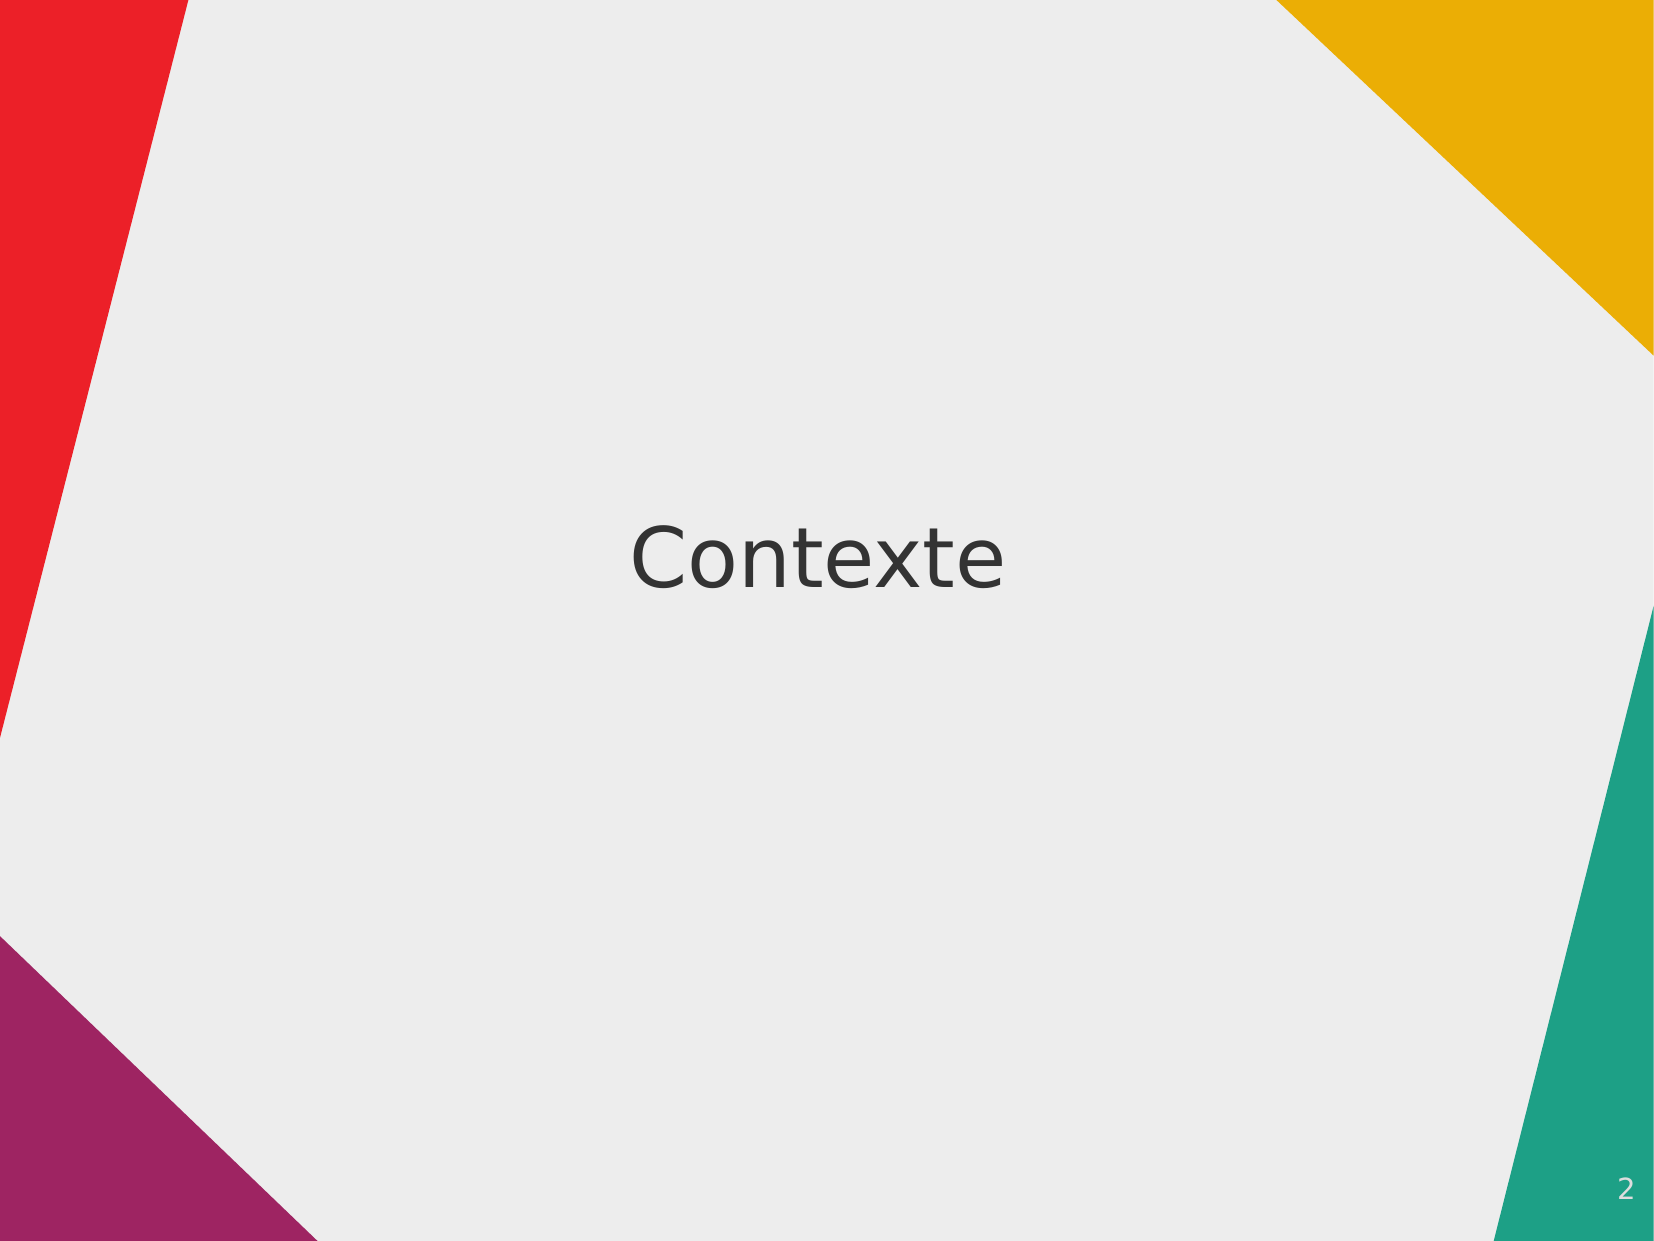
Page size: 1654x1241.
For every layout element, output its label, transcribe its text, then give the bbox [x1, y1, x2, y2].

title Contexte [106, 460, 1531, 658]
